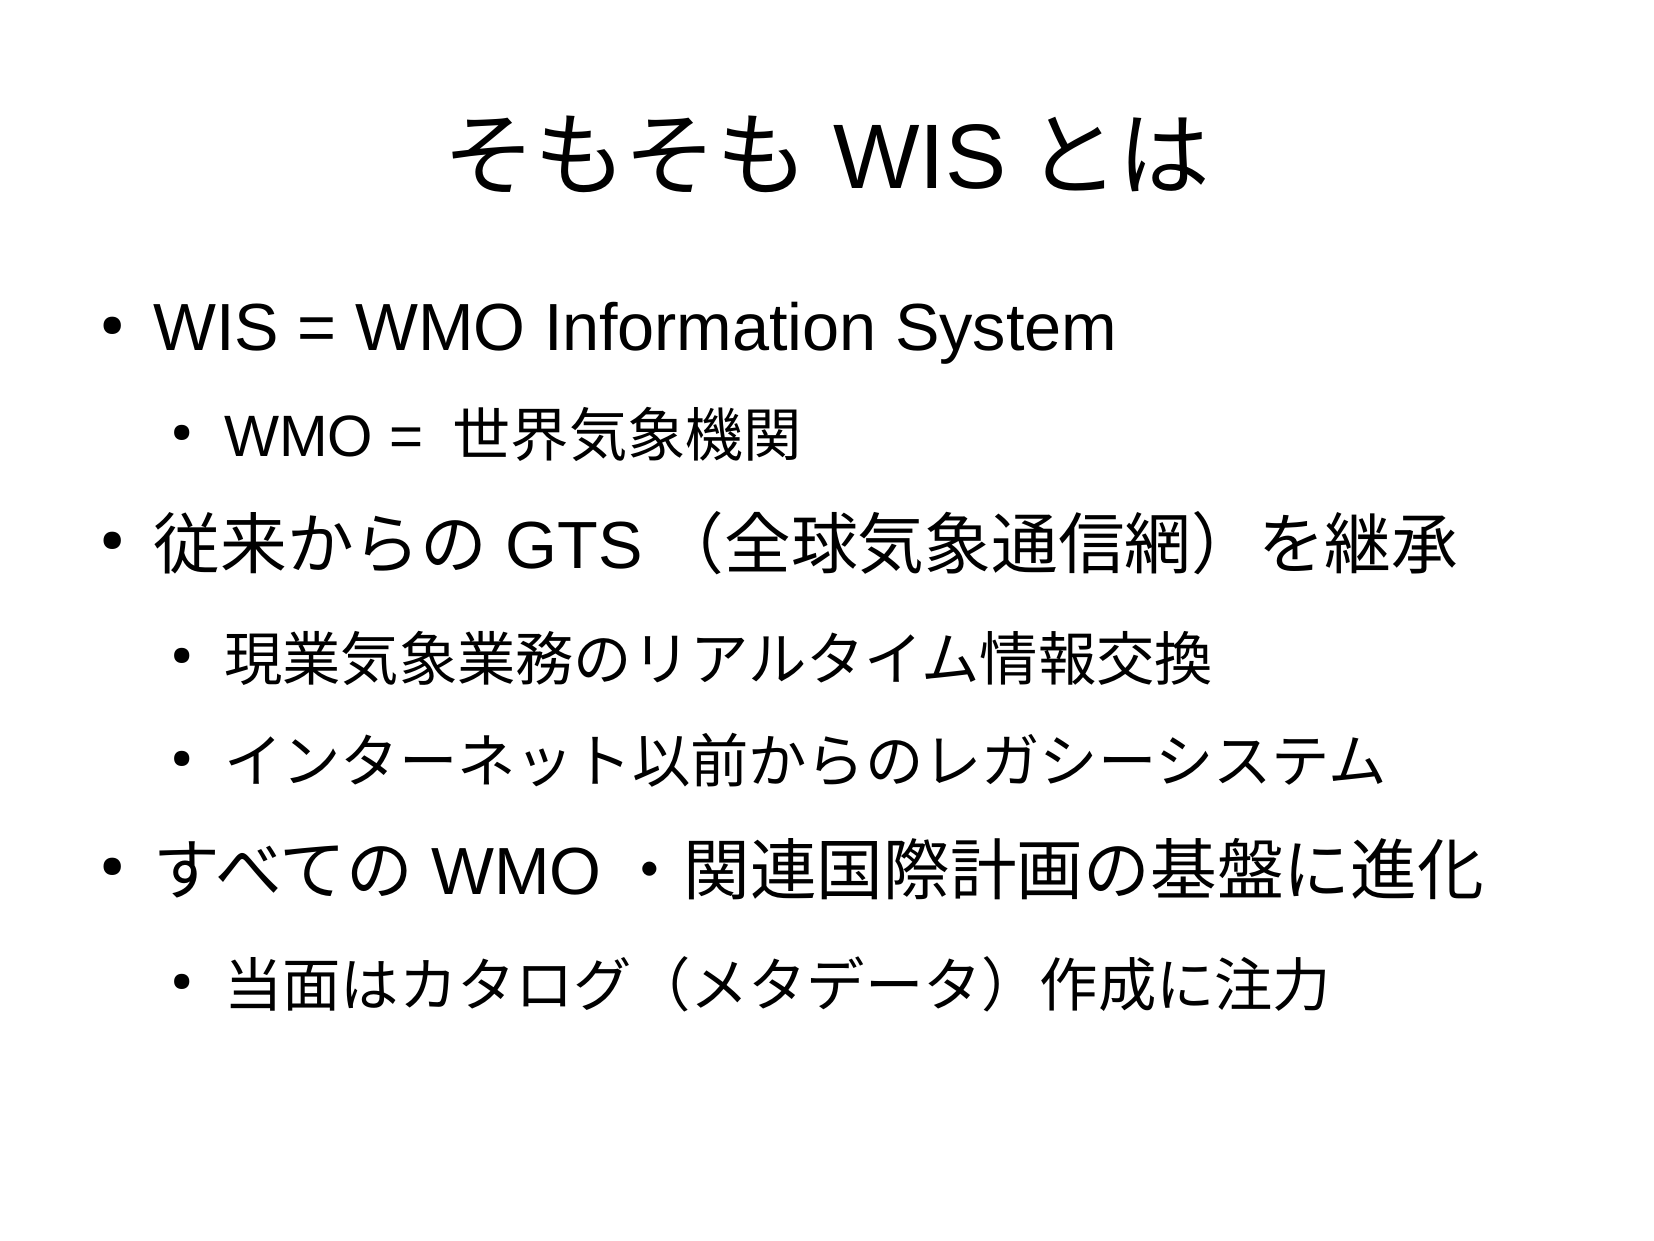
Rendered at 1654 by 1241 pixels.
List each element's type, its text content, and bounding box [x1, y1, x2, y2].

list WIS = WMO Information System WMO = 世界気象機関 従来からのGTS（全球気象通信網）を継承 現業気象業務のリアルタイム情報交換 インターネット以前からのレガシーシステム すべてのWMO・関連国際計画の基盤に進化 当面はカタログ（メタデータ）作成に注力 [82, 290, 1571, 1094]
title そもそもWISとは [82, 56, 1571, 250]
